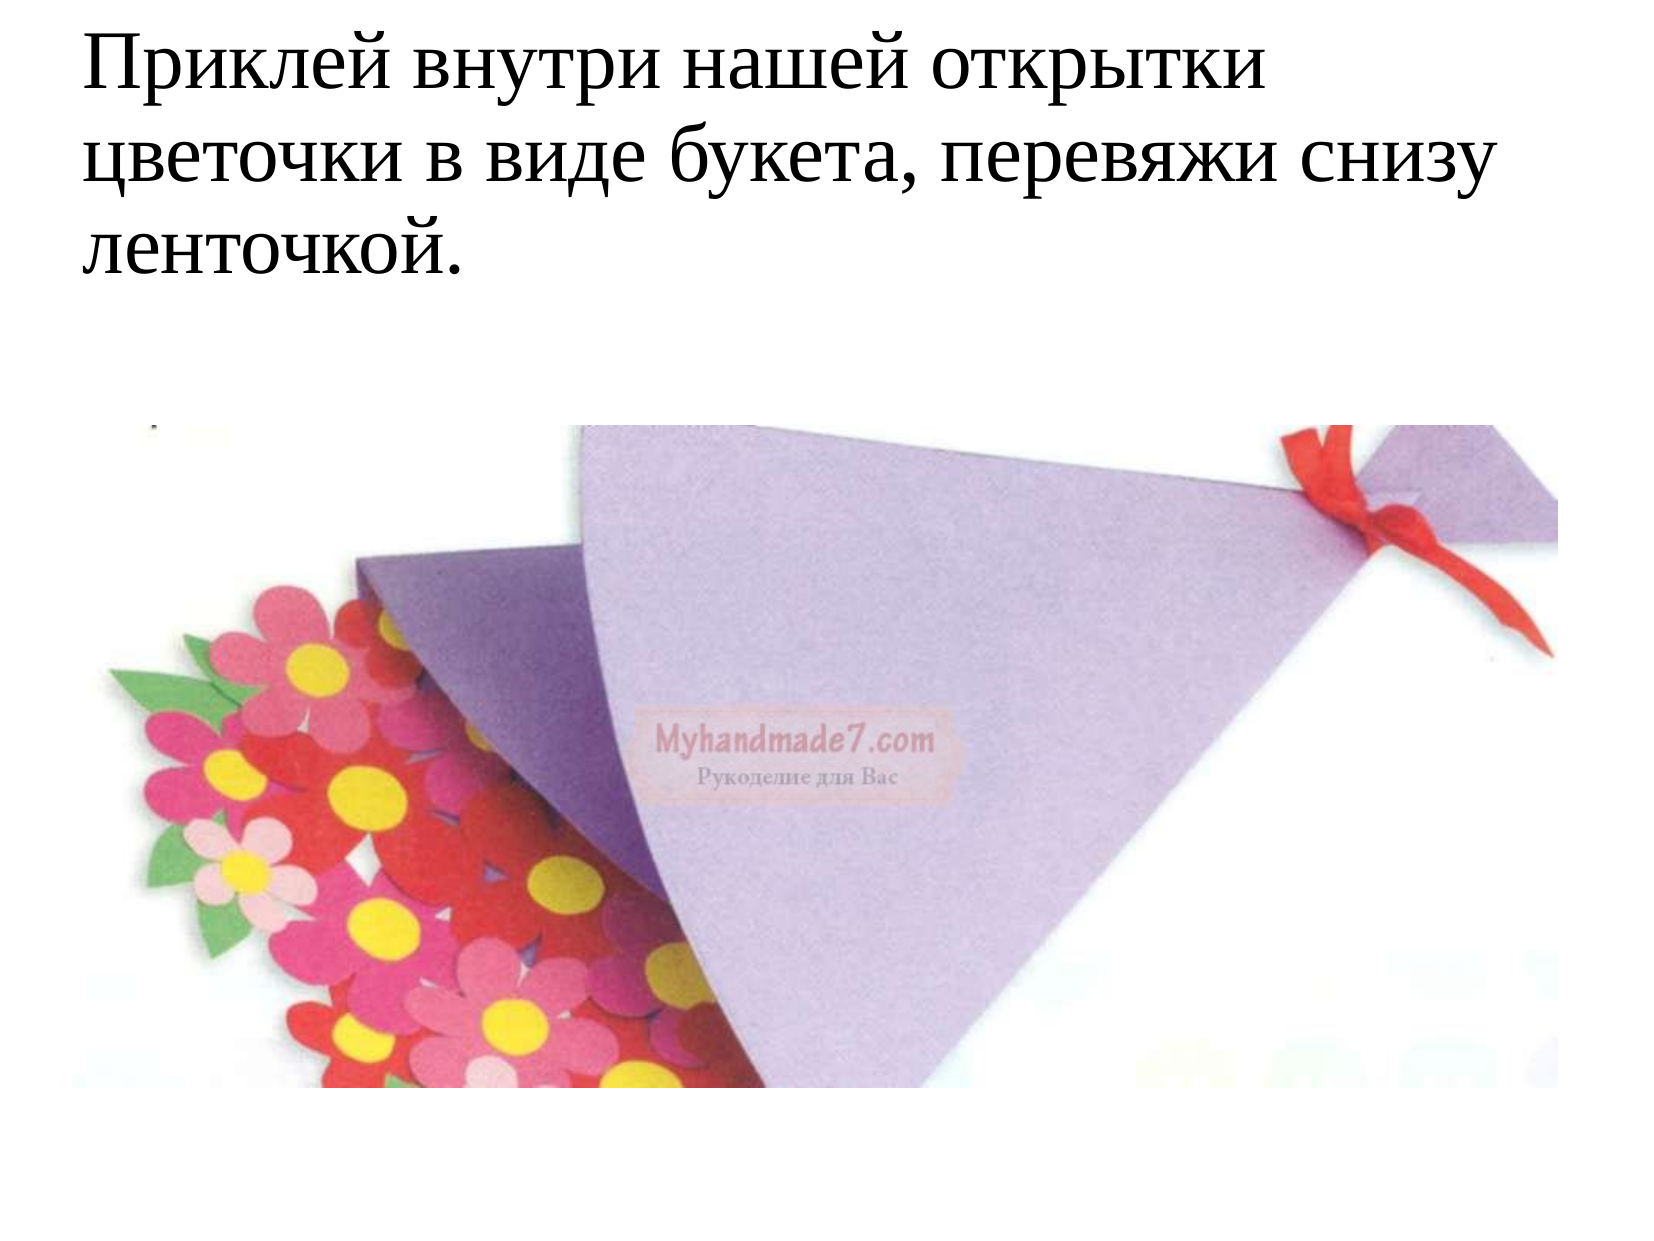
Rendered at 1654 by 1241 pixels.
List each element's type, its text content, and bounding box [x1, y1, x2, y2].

title Приклей внутри нашей открытки цветочки в виде букета, перевяжи снизу ленточкой. [82, 14, 1571, 292]
picture [35, 425, 1558, 1088]
